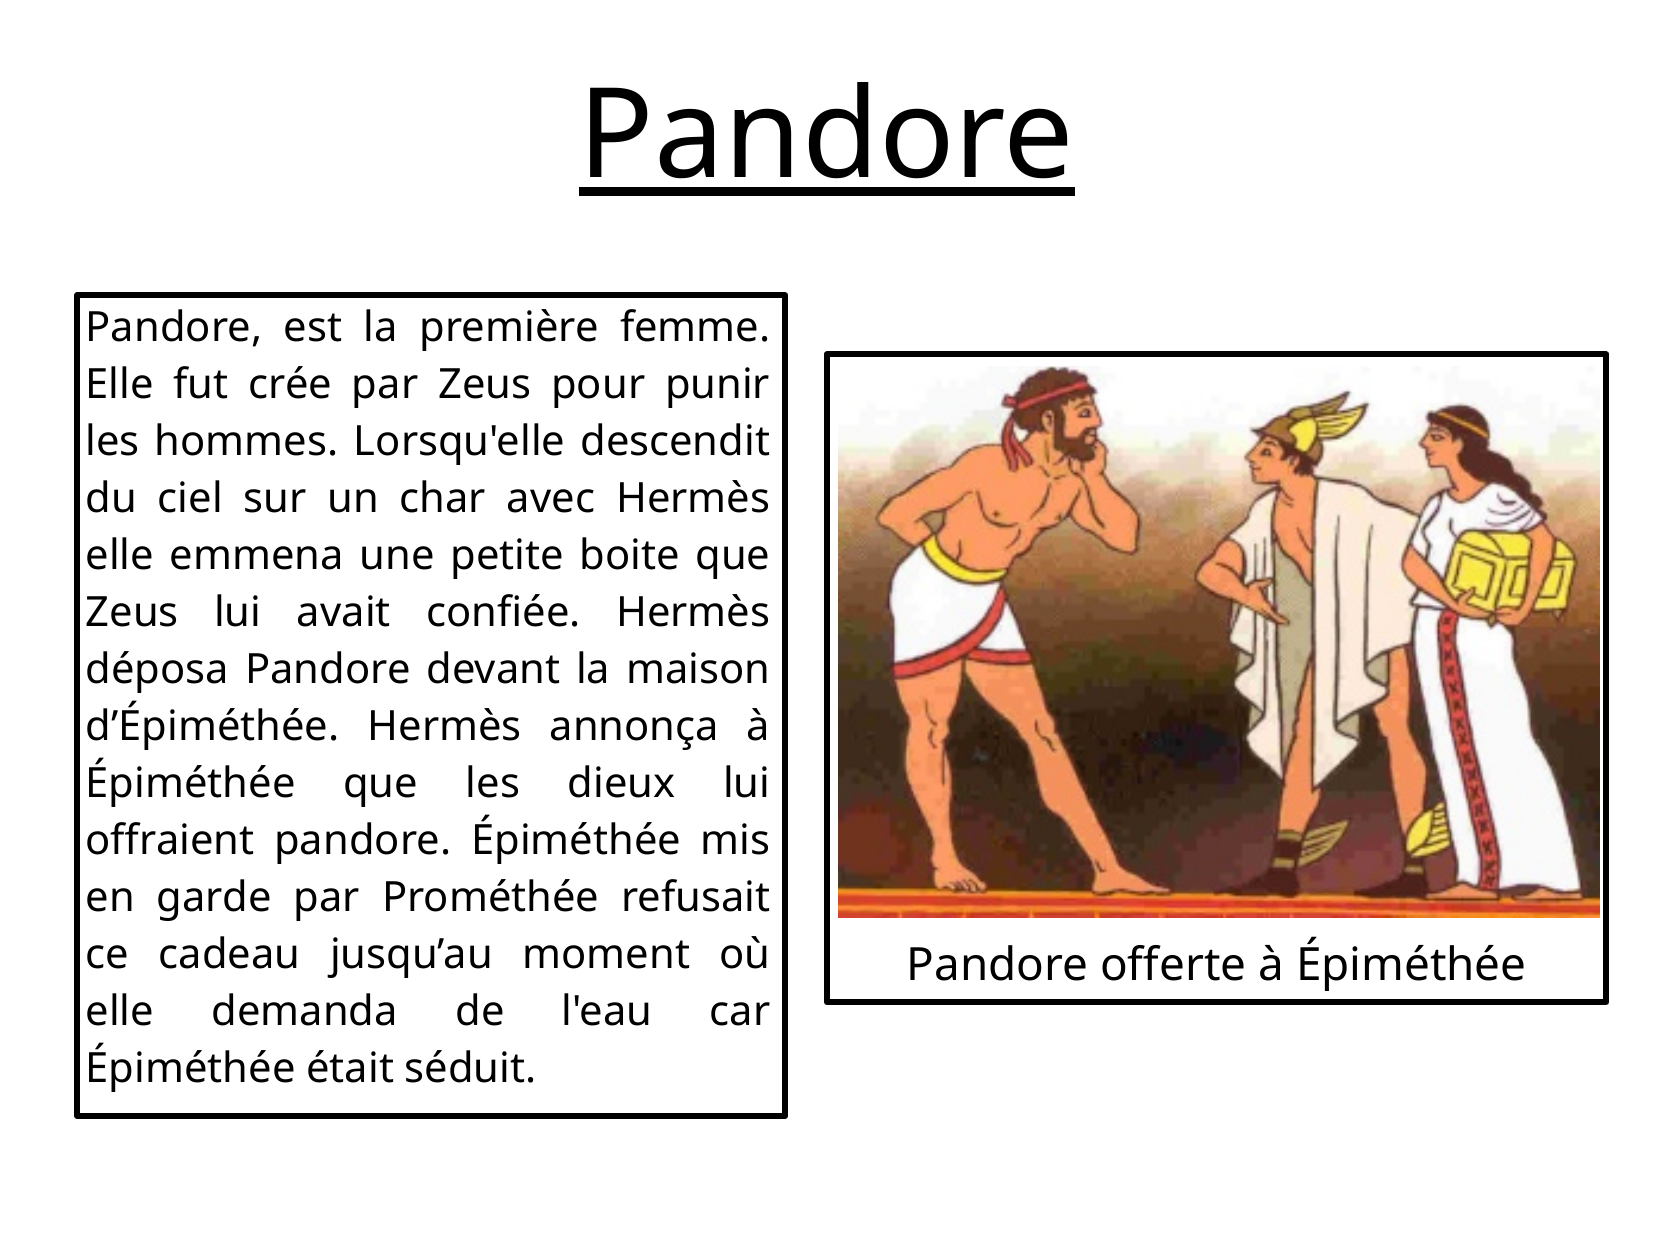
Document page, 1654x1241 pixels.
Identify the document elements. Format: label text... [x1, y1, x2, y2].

text_box Pandore, est la première femme. Elle fut crée par Zeus pour punir les hommes. Lorsqu'elle descendit du ciel sur un char avec Hermès elle emmena une petite boite que Zeus lui avait confiée. Hermès déposa Pandore devant la maison d’Épiméthée. Hermès annonça à Épiméthée que les dieux lui offraient pandore. Épiméthée mis en garde par Prométhée refusait ce cadeau jusqu’au moment où elle demanda de l'eau car Épiméthée était séduit. [70, 289, 786, 1117]
text_box Pandore, est la première femme. Elle fut crée par Zeus pour punir les hommes. Lorsqu'elle descendit du ciel sur un char avec Hermès elle emmena une petite boite que Zeus lui avait confiée. Hermès déposa Pandore devant la maison d’Épiméthée. Hermès annonça à Épiméthée que les dieux lui offraient pandore. Épiméthée mis en garde par Prométhée refusait ce cadeau jusqu’au moment où elle demanda de l'eau car Épiméthée était séduit. [80, 298, 782, 1113]
picture [838, 366, 1600, 918]
title Pandore [82, 25, 1571, 233]
text_box Pandore offerte à Épiméthée [826, 923, 1607, 1003]
